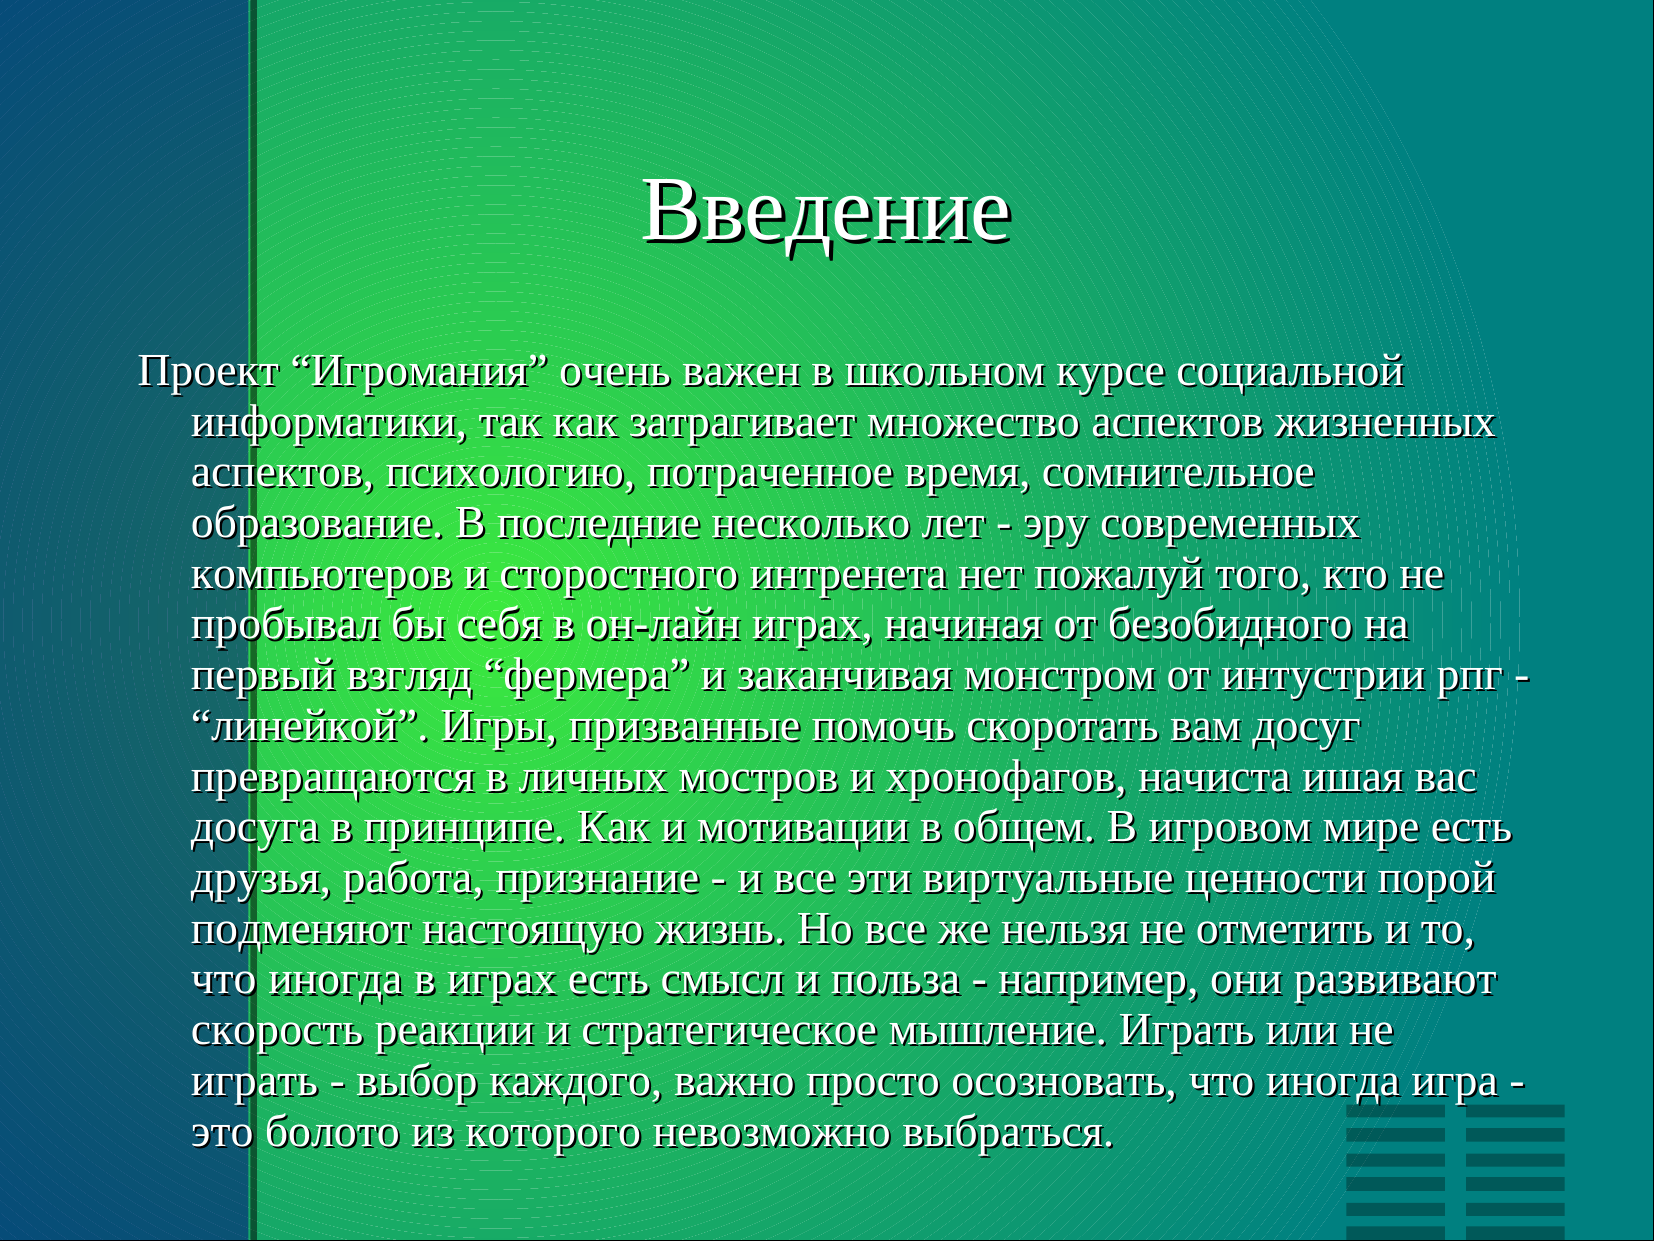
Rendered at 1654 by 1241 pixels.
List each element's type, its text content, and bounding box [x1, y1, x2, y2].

title Введение [119, 112, 1533, 305]
list Проект “Игромания” очень важен в школьном курсе социальной информатики, так как затрагивает множество аспектов жизненных аспектов, психологию, потраченное время, сомнительное образование. В последние несколько лет - эру современных компьютеров и сторостного интренета нет пожалуй того, кто не пробывал бы себя в он-лайн играх, начиная от безобидного на первый взгляд “фермера” и заканчивая монстром от интустрии рпг - “линейкой”. Игры, призванные помочь скоротать вам досуг превращаются в личных мостров и хронофагов, начиста ишая вас досуга в принципе. Как и мотивации в общем. В игровом мире есть друзья, работа, признание - и все эти виртуальные ценности порой подменяют настоящую жизнь. Но все же нельзя не отметить и то, что иногда в играх есть смысл и польза - например, они развивают скорость реакции и стратегическое мышление. Играть или не играть - выбор каждого, важно просто осозновать, что иногда игра - это болото из которого невозможно выбраться. [119, 344, 1533, 1161]
